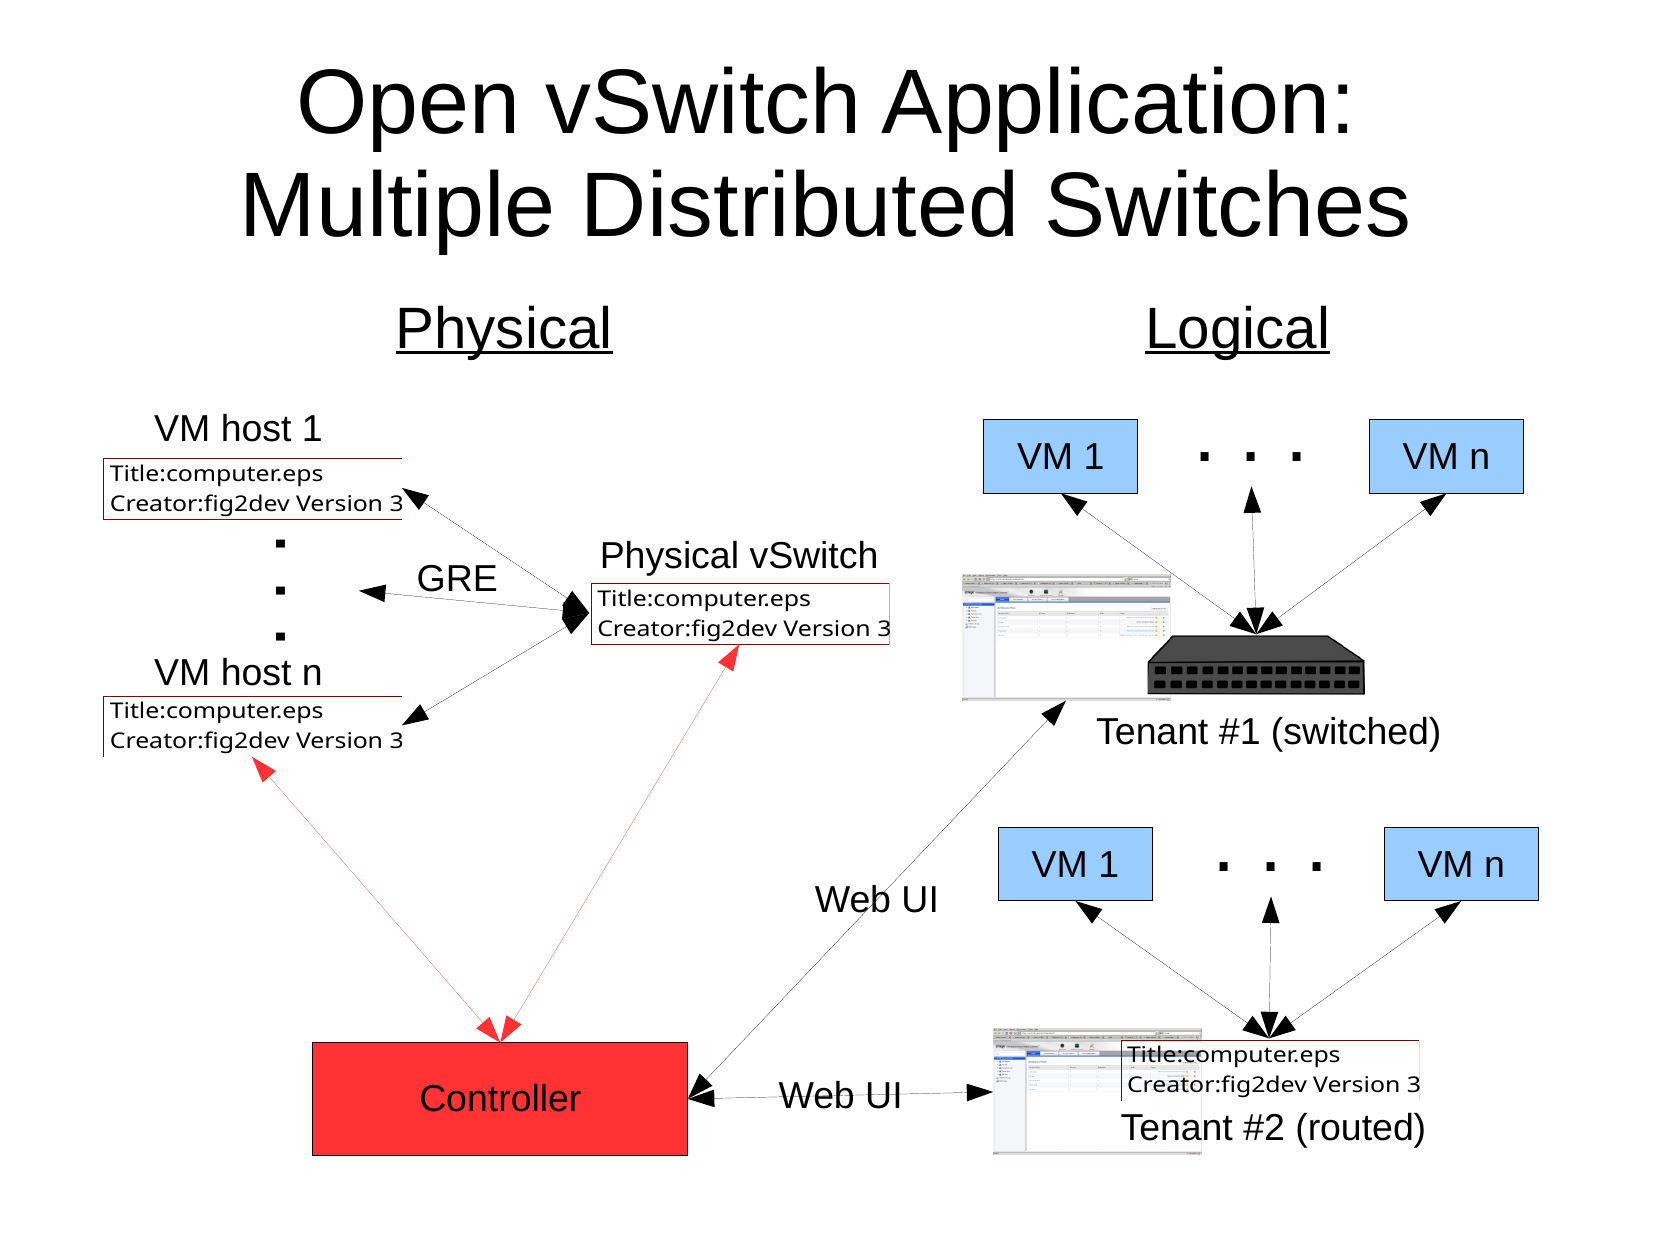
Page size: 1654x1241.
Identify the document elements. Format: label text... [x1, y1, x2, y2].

picture [962, 574, 1366, 701]
picture [101, 694, 402, 757]
text_box Logical [1130, 288, 1346, 368]
text_box Physical [380, 288, 628, 368]
text_box Controller [312, 1042, 688, 1156]
picture [101, 456, 402, 520]
text_box VM 1 [998, 827, 1153, 901]
text_box Tenant #2 (routed) [1105, 1098, 1442, 1156]
title Open vSwitch Application: Multiple Distributed Switches [82, 50, 1571, 256]
picture [589, 585, 890, 645]
text_box . . . [1198, 788, 1345, 897]
picture [993, 1028, 1420, 1155]
text_box . . . [250, 517, 359, 664]
text_box Tenant #1 (switched) [1081, 703, 1456, 760]
text_box VM 1 [983, 419, 1138, 494]
text_box Physical vSwitch [585, 527, 893, 585]
text_box . . . [1178, 378, 1325, 487]
text_box VM n [1384, 827, 1539, 901]
text_box VM host n [139, 644, 338, 701]
text_box VM n [1369, 419, 1524, 494]
text_box VM host 1 [139, 399, 338, 457]
text_box GRE [401, 549, 513, 720]
